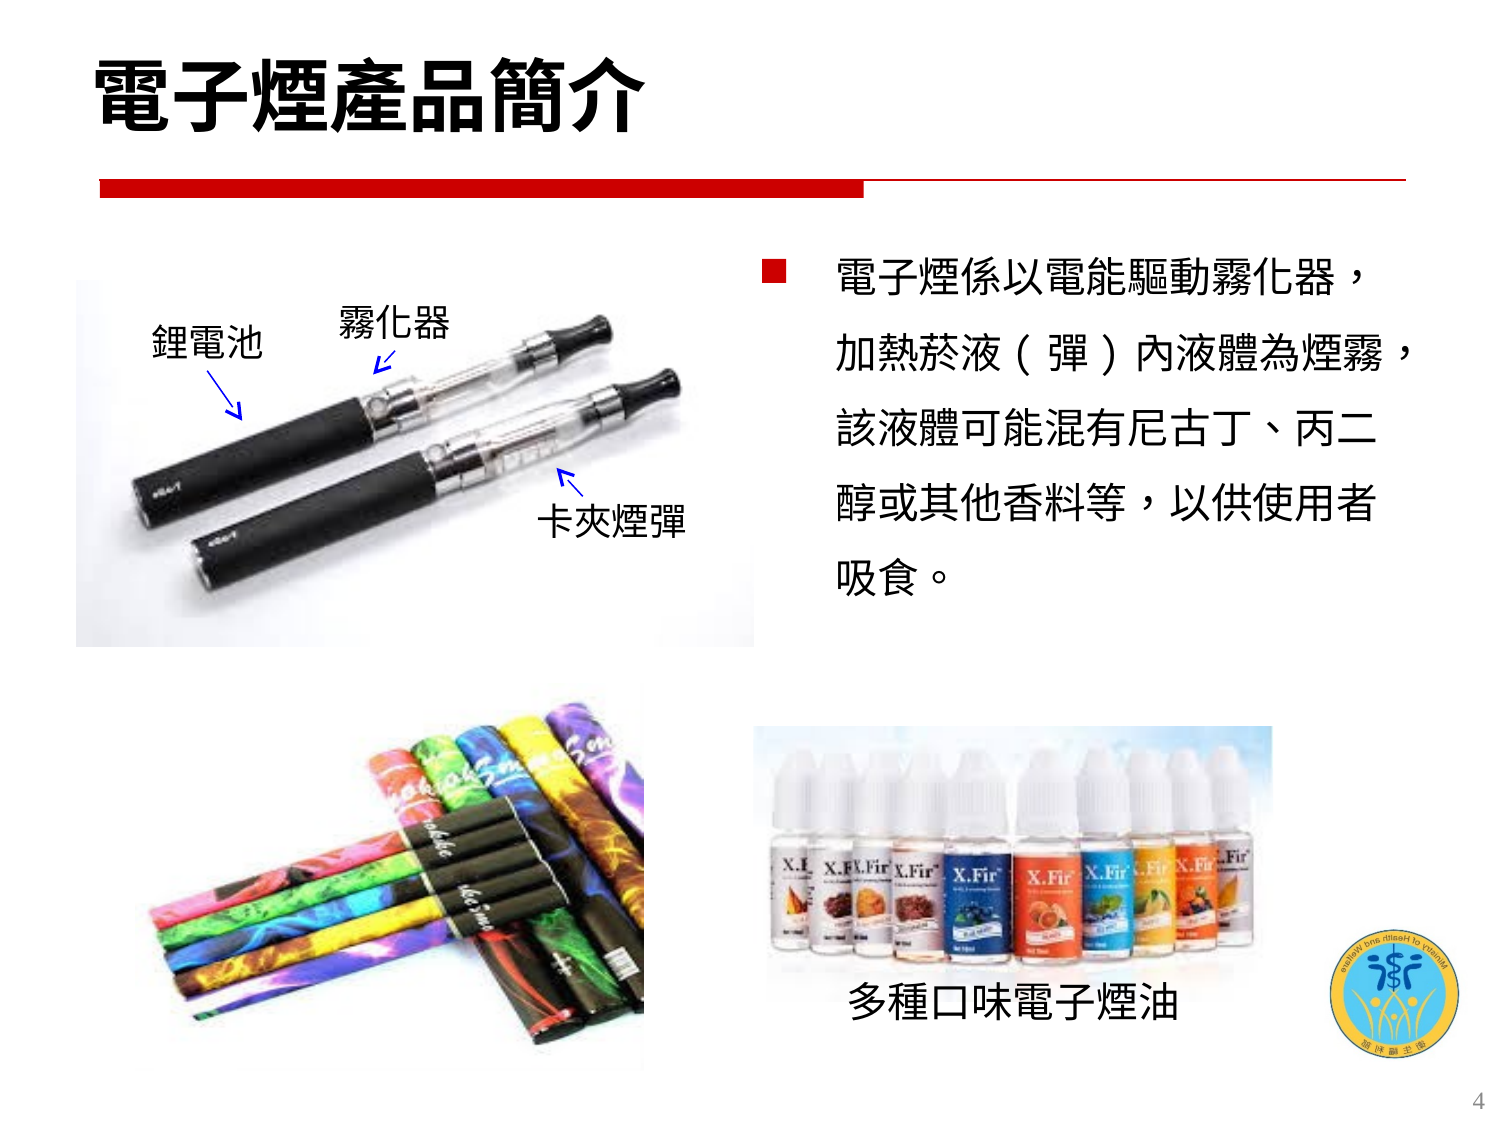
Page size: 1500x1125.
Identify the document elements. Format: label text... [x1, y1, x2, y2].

text_box 霧化器 [323, 290, 466, 352]
text_box 卡夾煙彈 [522, 490, 702, 551]
picture [1323, 927, 1468, 1062]
text_box 鋰電池 [136, 310, 279, 372]
picture [753, 867, 1274, 1002]
picture [135, 683, 644, 1071]
title 電子煙產品簡介 [76, 0, 1427, 188]
list 電子煙係以電能驅動霧化器，加熱菸液(彈)內液體為煙霧，該液體可能混有尼古丁、丙二醇或其他香料等，以供使用者吸食。 [743, 218, 1434, 867]
text_box 多種口味電子煙油 [831, 968, 1196, 1034]
picture [76, 280, 754, 647]
text_box <編號> [1149, 1069, 1500, 1125]
